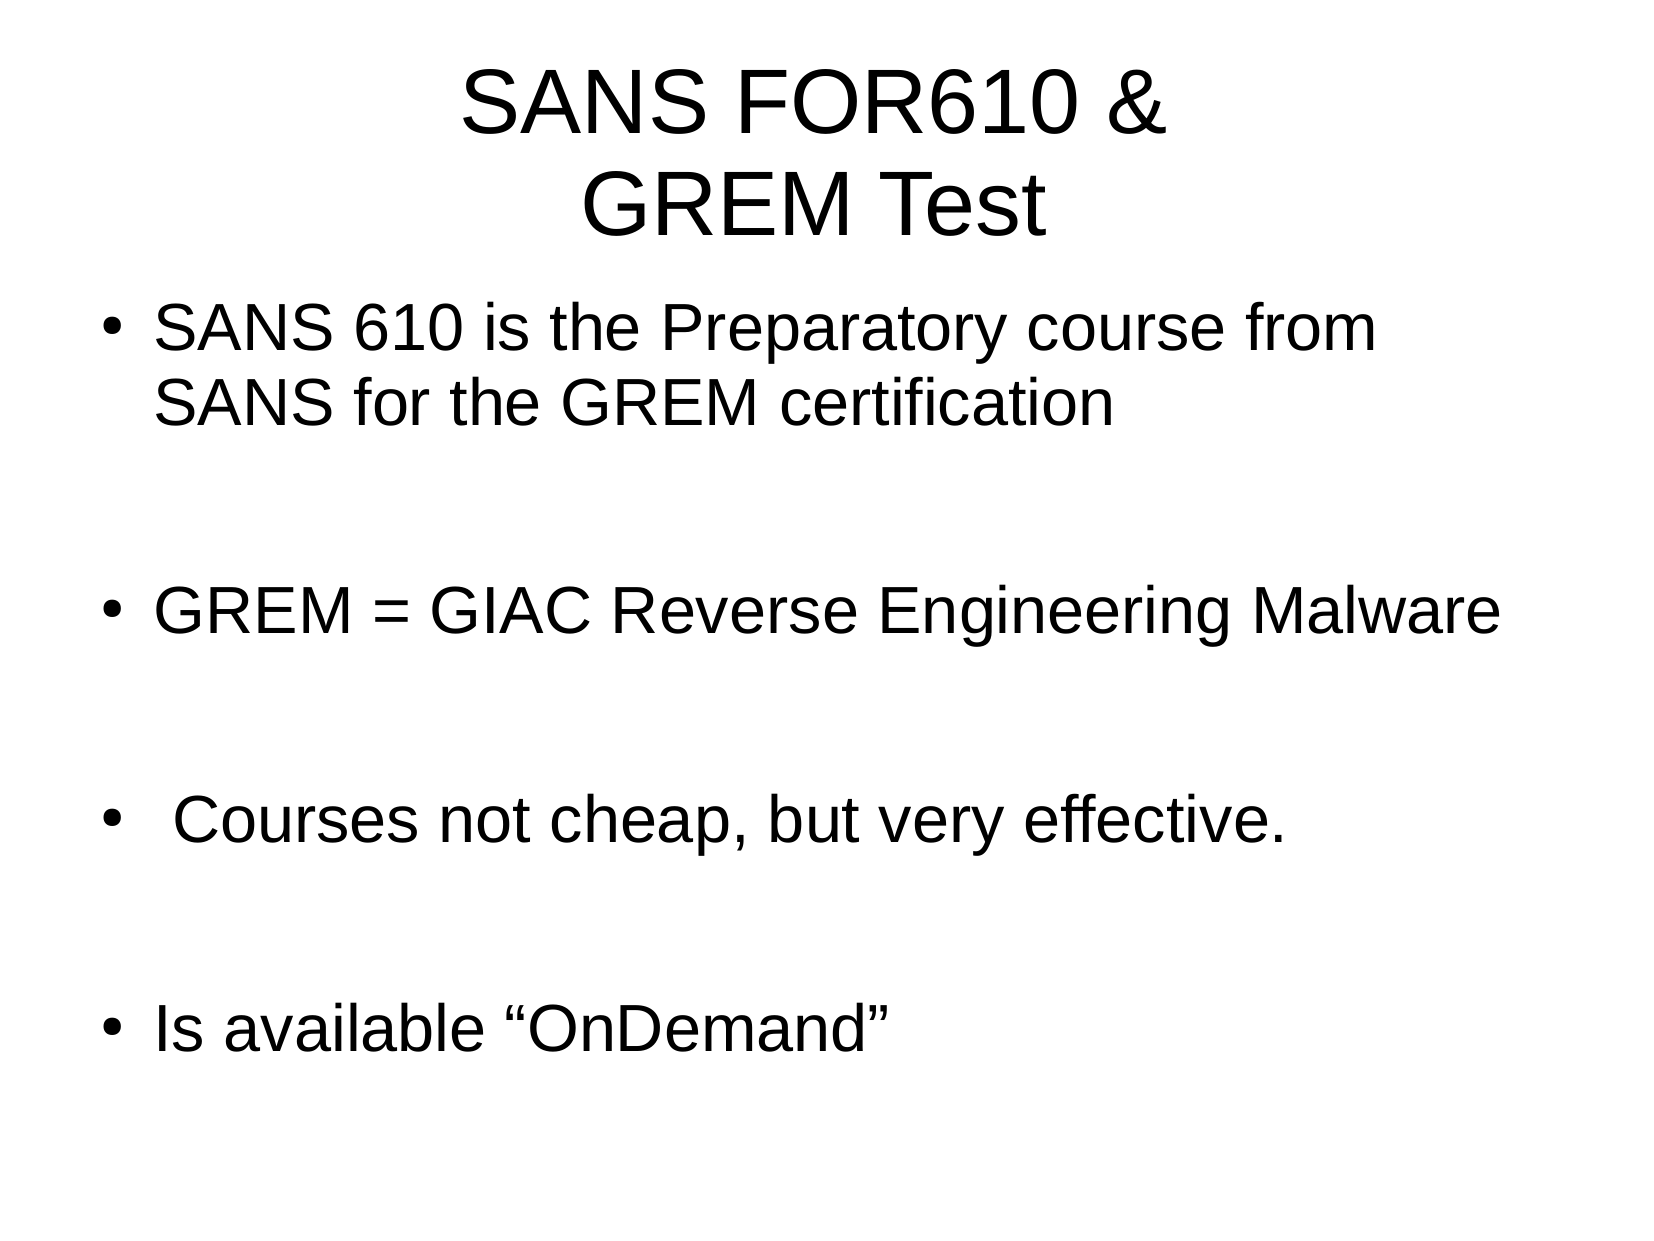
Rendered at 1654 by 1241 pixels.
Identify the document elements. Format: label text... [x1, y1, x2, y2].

title SANS FOR610 & GREM Test [82, 49, 1571, 257]
list SANS 610 is the Preparatory course from SANS for the GREM certification GREM = GIAC Reverse Engineering Malware Courses not cheap, but very effective. Is available “OnDemand” [82, 290, 1538, 1126]
